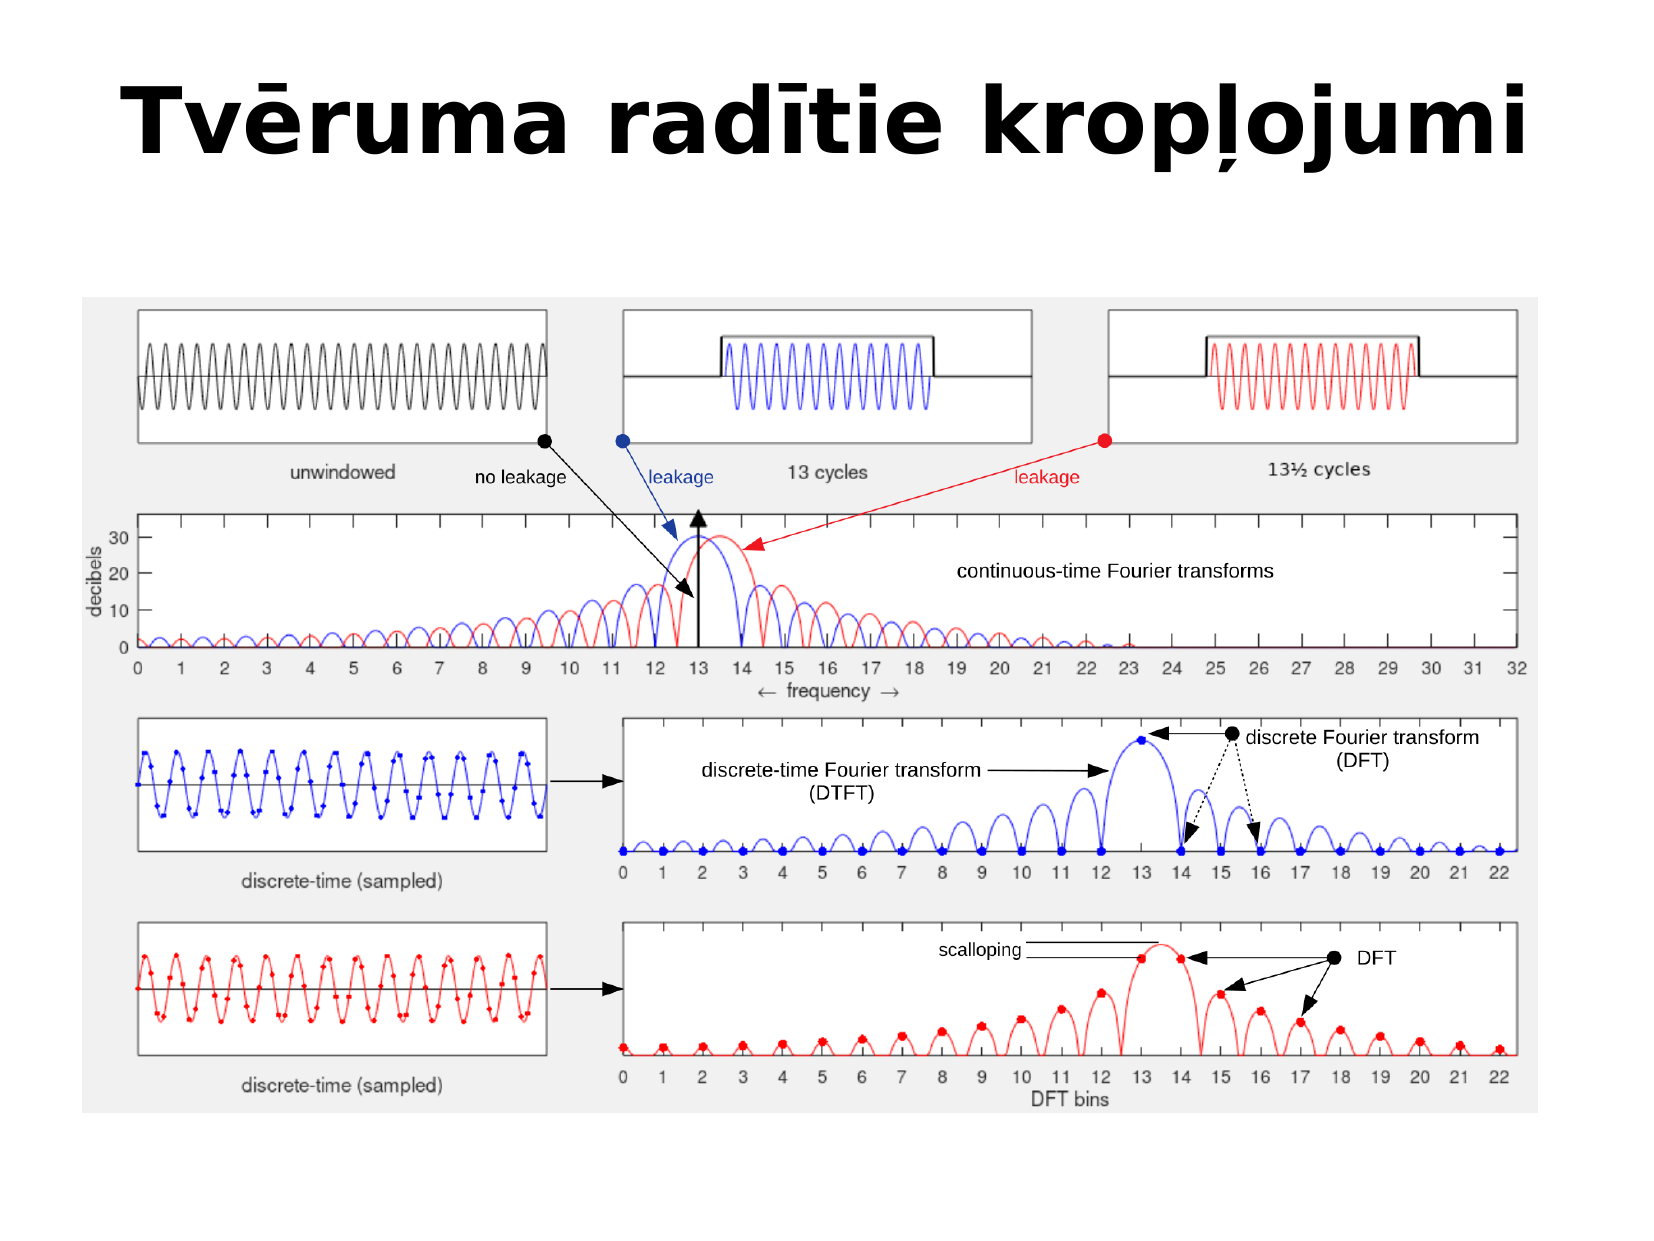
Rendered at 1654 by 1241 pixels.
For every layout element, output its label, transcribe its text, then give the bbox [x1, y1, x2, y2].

title Tvēruma radītie kropļojumi [82, 49, 1571, 196]
picture [82, 224, 1538, 1185]
